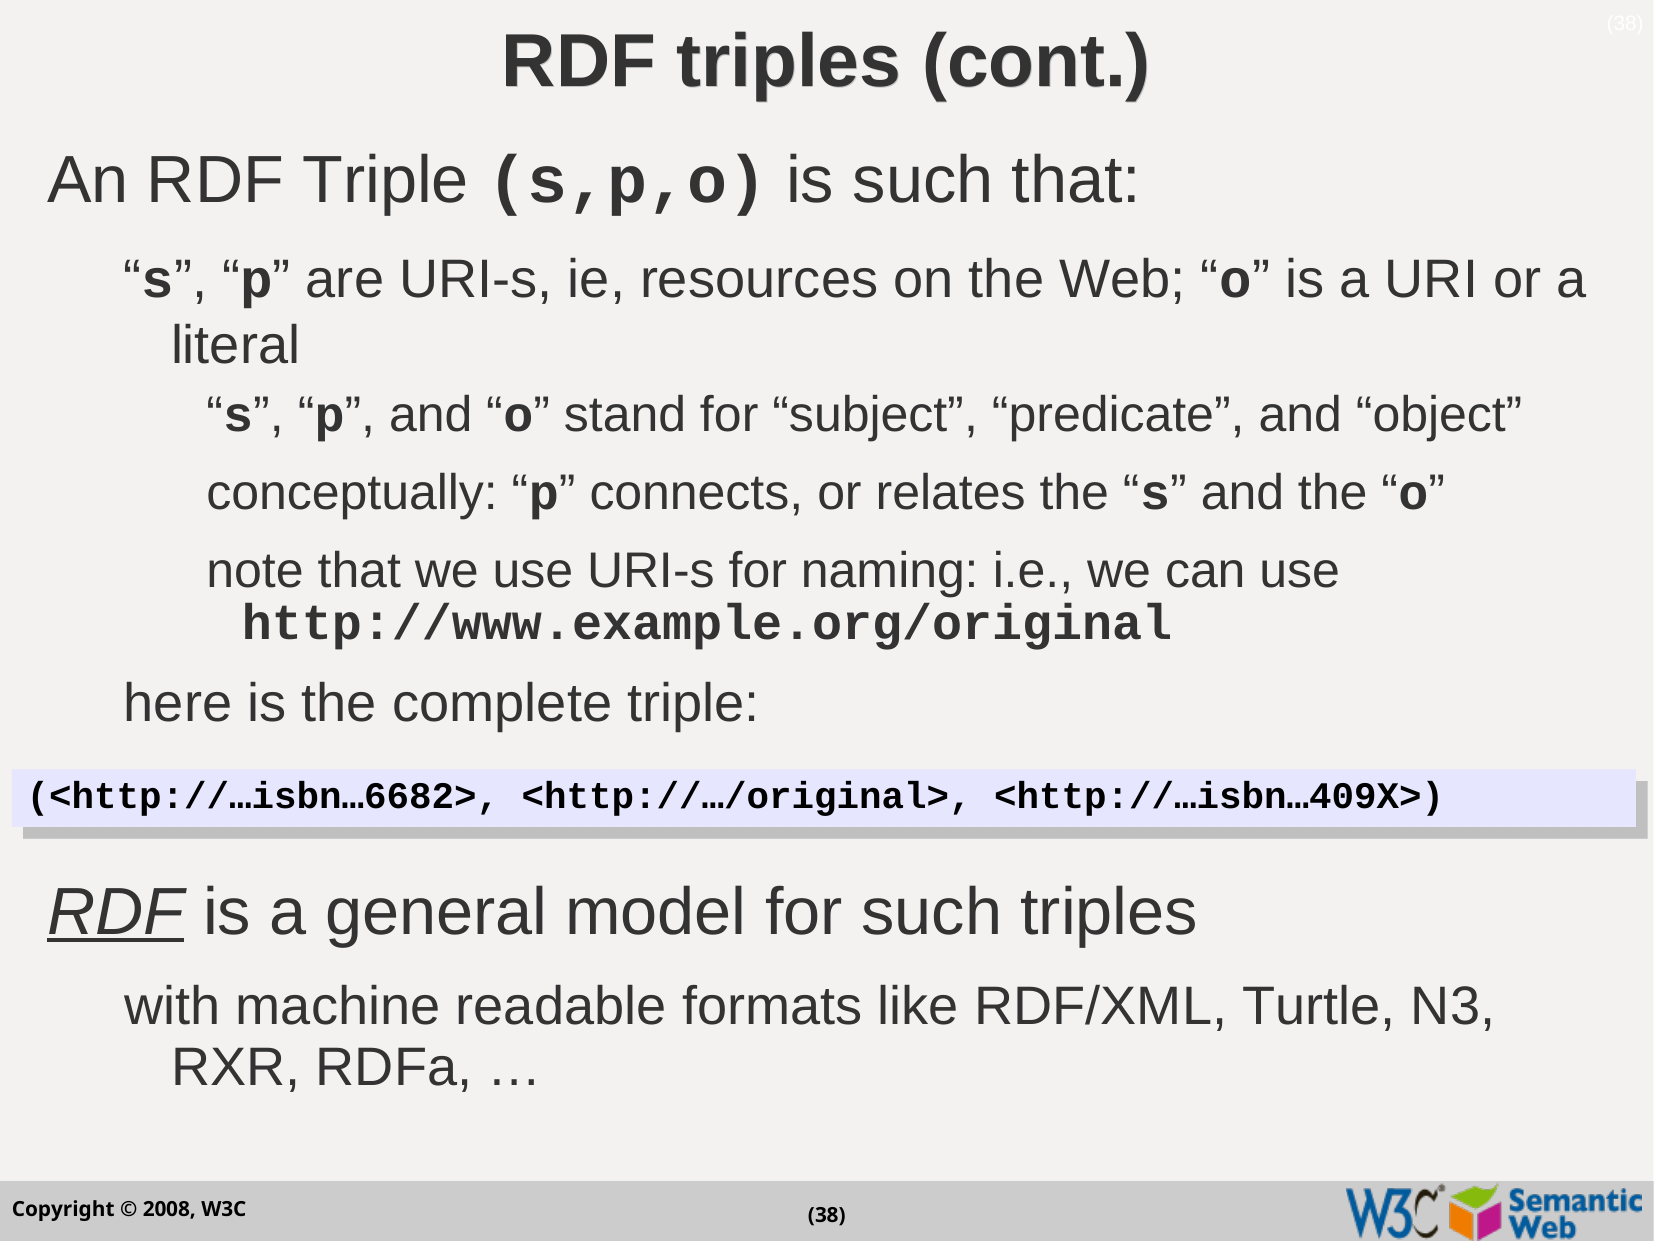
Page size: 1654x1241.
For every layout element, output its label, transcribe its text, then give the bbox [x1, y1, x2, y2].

title RDF triples (cont.) [0, 0, 1654, 119]
picture [1346, 1181, 1642, 1241]
text_box (<http://…isbn…6682>, <http://…/original>, <http://…isbn…409X>) [11, 769, 1636, 827]
list RDF is a general model for such triples with machine readable formats like RDF/XML, Turtle, N3, RXR, RDFa, … [29, 874, 1625, 1097]
list An RDF Triple (s,p,o) is such that: “s”, “p” are URI-s, ie, resources on the Web; “o” is a URI or a literal “s”, “p”, and “o” stand for “subject”, “predicate”, and “object” conceptually: “p” connects, or relates the “s” and the “o” note that we use URI-s for naming: i.e., we can use http://www.example.org/original here is the complete triple: [29, 141, 1624, 736]
